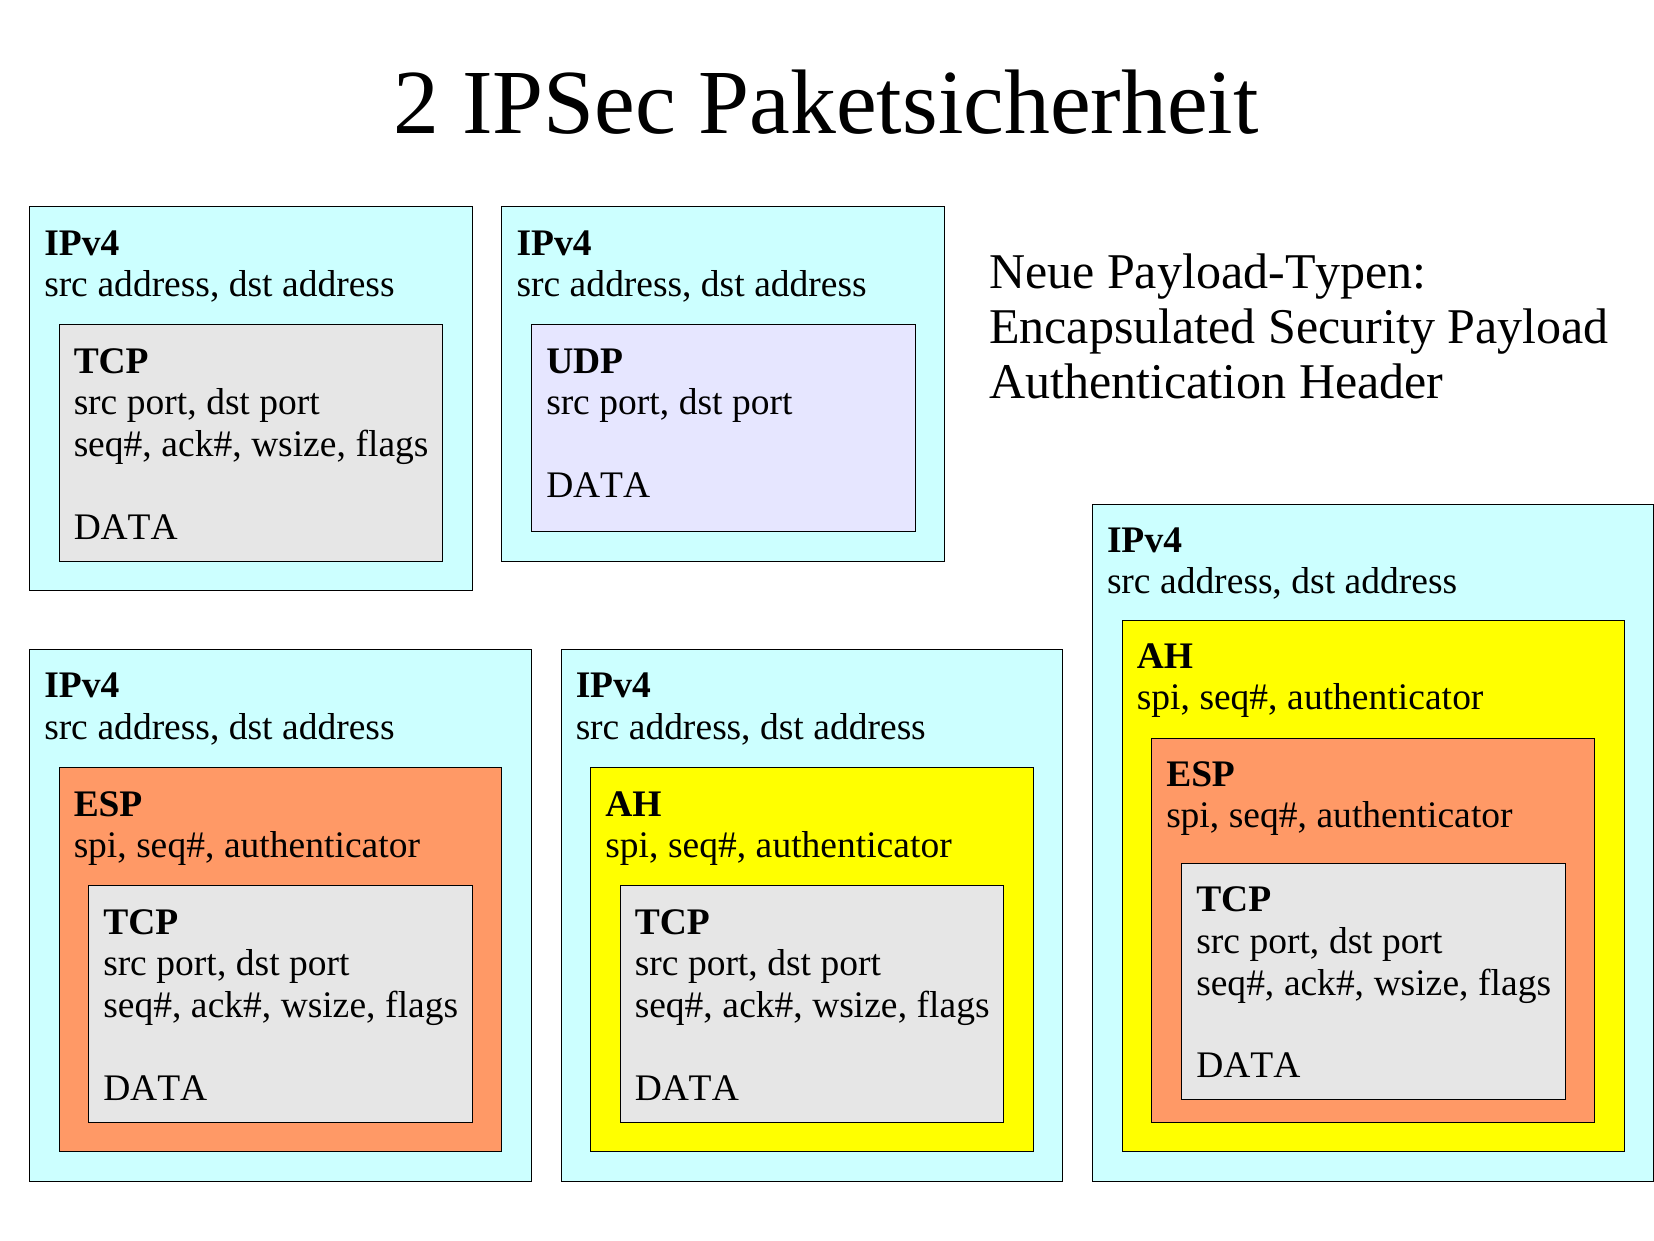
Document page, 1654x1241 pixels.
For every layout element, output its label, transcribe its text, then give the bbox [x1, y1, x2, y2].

text_box IPv4 src address, dst address [1092, 504, 1654, 1182]
text_box IPv4 src address, dst address [29, 649, 532, 1182]
text_box TCP src port, dst port seq#, ack#, wsize, flags DATA [59, 324, 443, 562]
text_box ESP spi, seq#, authenticator [1151, 738, 1595, 1123]
text_box ESP spi, seq#, authenticator [59, 767, 502, 1152]
text_box Neue Payload-Typen: Encapsulated Security Payload Authentication Header [974, 236, 1611, 417]
text_box IPv4 src address, dst address [29, 206, 473, 591]
text_box AH spi, seq#, authenticator [590, 767, 1034, 1152]
title 2 IPSec Paketsicherheit [82, 49, 1571, 257]
text_box TCP src port, dst port seq#, ack#, wsize, flags DATA [88, 885, 473, 1123]
text_box UDP src port, dst port DATA [531, 324, 916, 532]
text_box AH spi, seq#, authenticator [1122, 620, 1625, 1152]
text_box IPv4 src address, dst address [501, 206, 945, 562]
text_box TCP src port, dst port seq#, ack#, wsize, flags DATA [1181, 863, 1566, 1100]
text_box TCP src port, dst port seq#, ack#, wsize, flags DATA [620, 885, 1004, 1123]
text_box IPv4 src address, dst address [561, 649, 1063, 1182]
